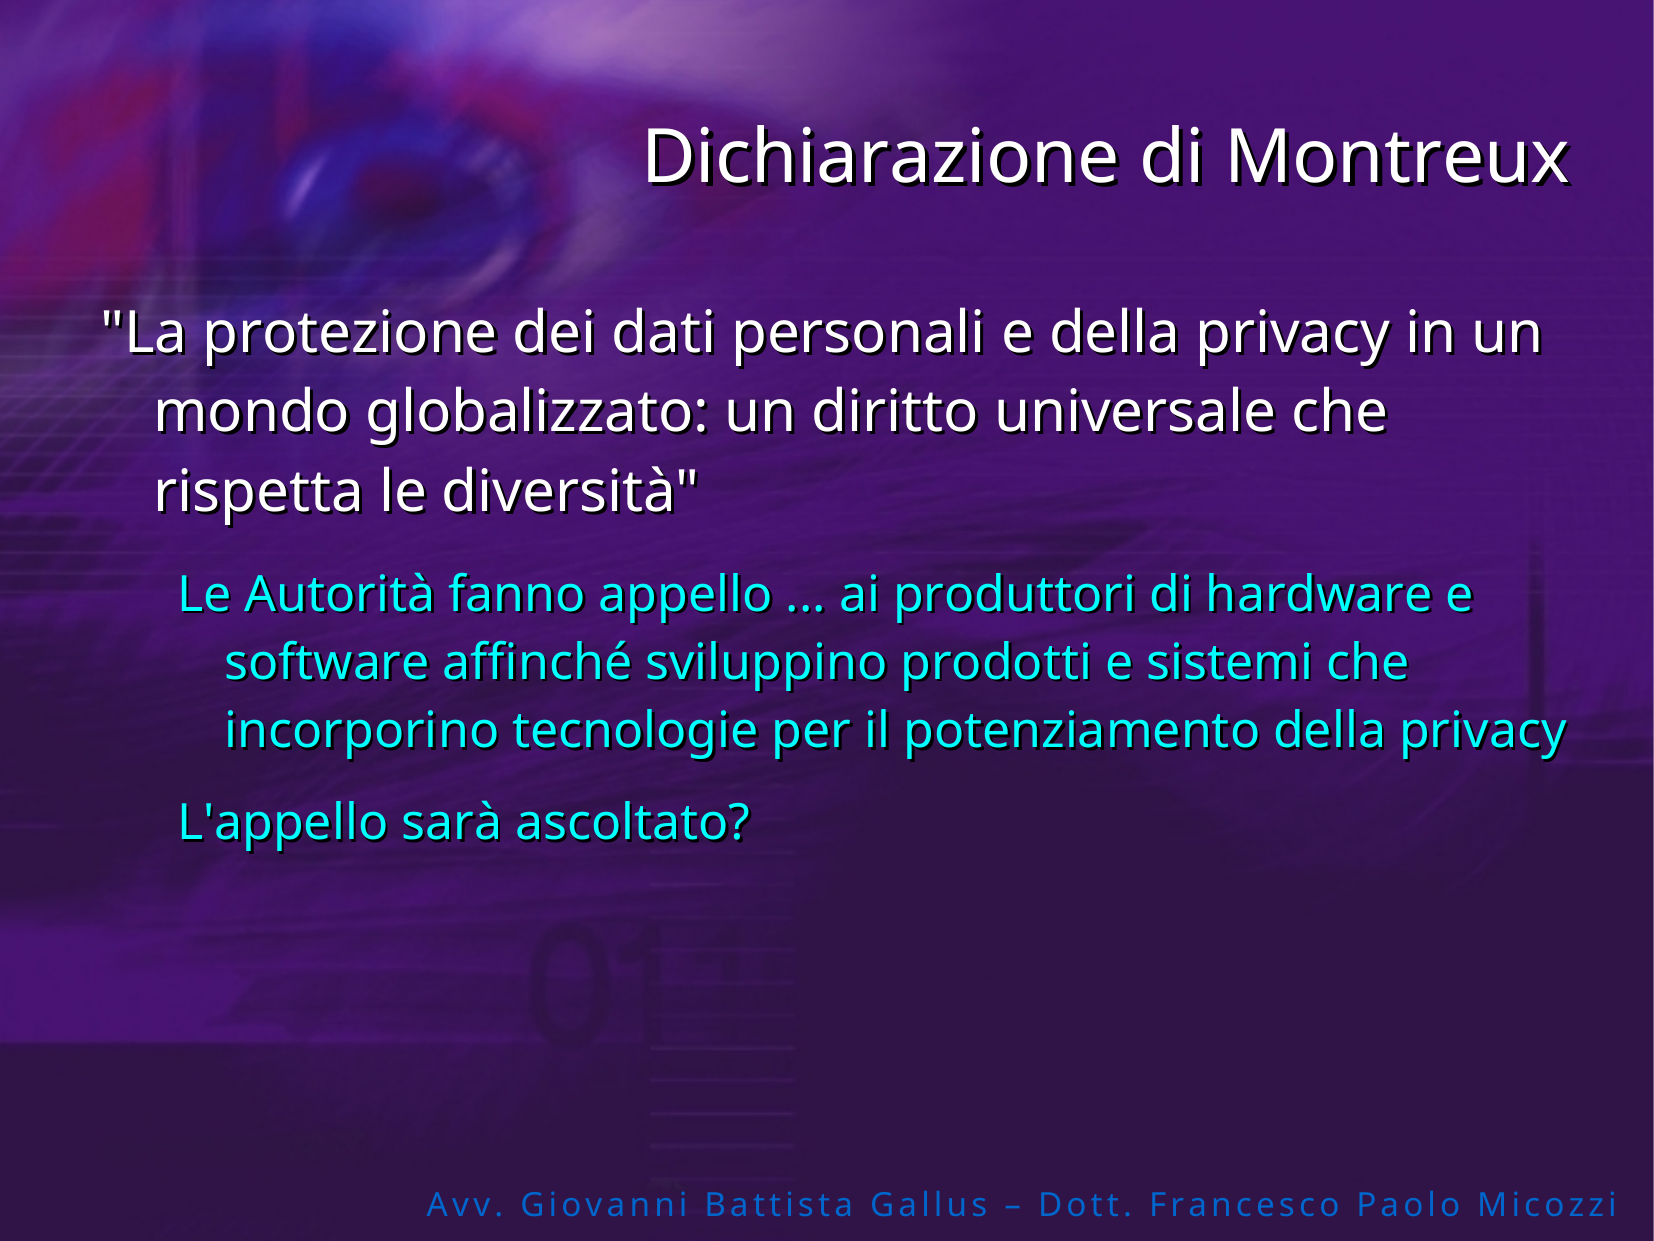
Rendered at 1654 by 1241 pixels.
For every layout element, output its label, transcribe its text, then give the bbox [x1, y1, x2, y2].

list "La protezione dei dati personali e della privacy in un mondo globalizzato: un diritto universale che rispetta le diversità" Le Autorità fanno appello ... ai produttori di hardware e software affinché sviluppino prodotti e sistemi che incorporino tecnologie per il potenziamento della privacy L'appello sarà ascoltato? [82, 290, 1571, 1109]
picture [0, 0, 1654, 1241]
title Dichiarazione di Montreux [82, 49, 1571, 257]
